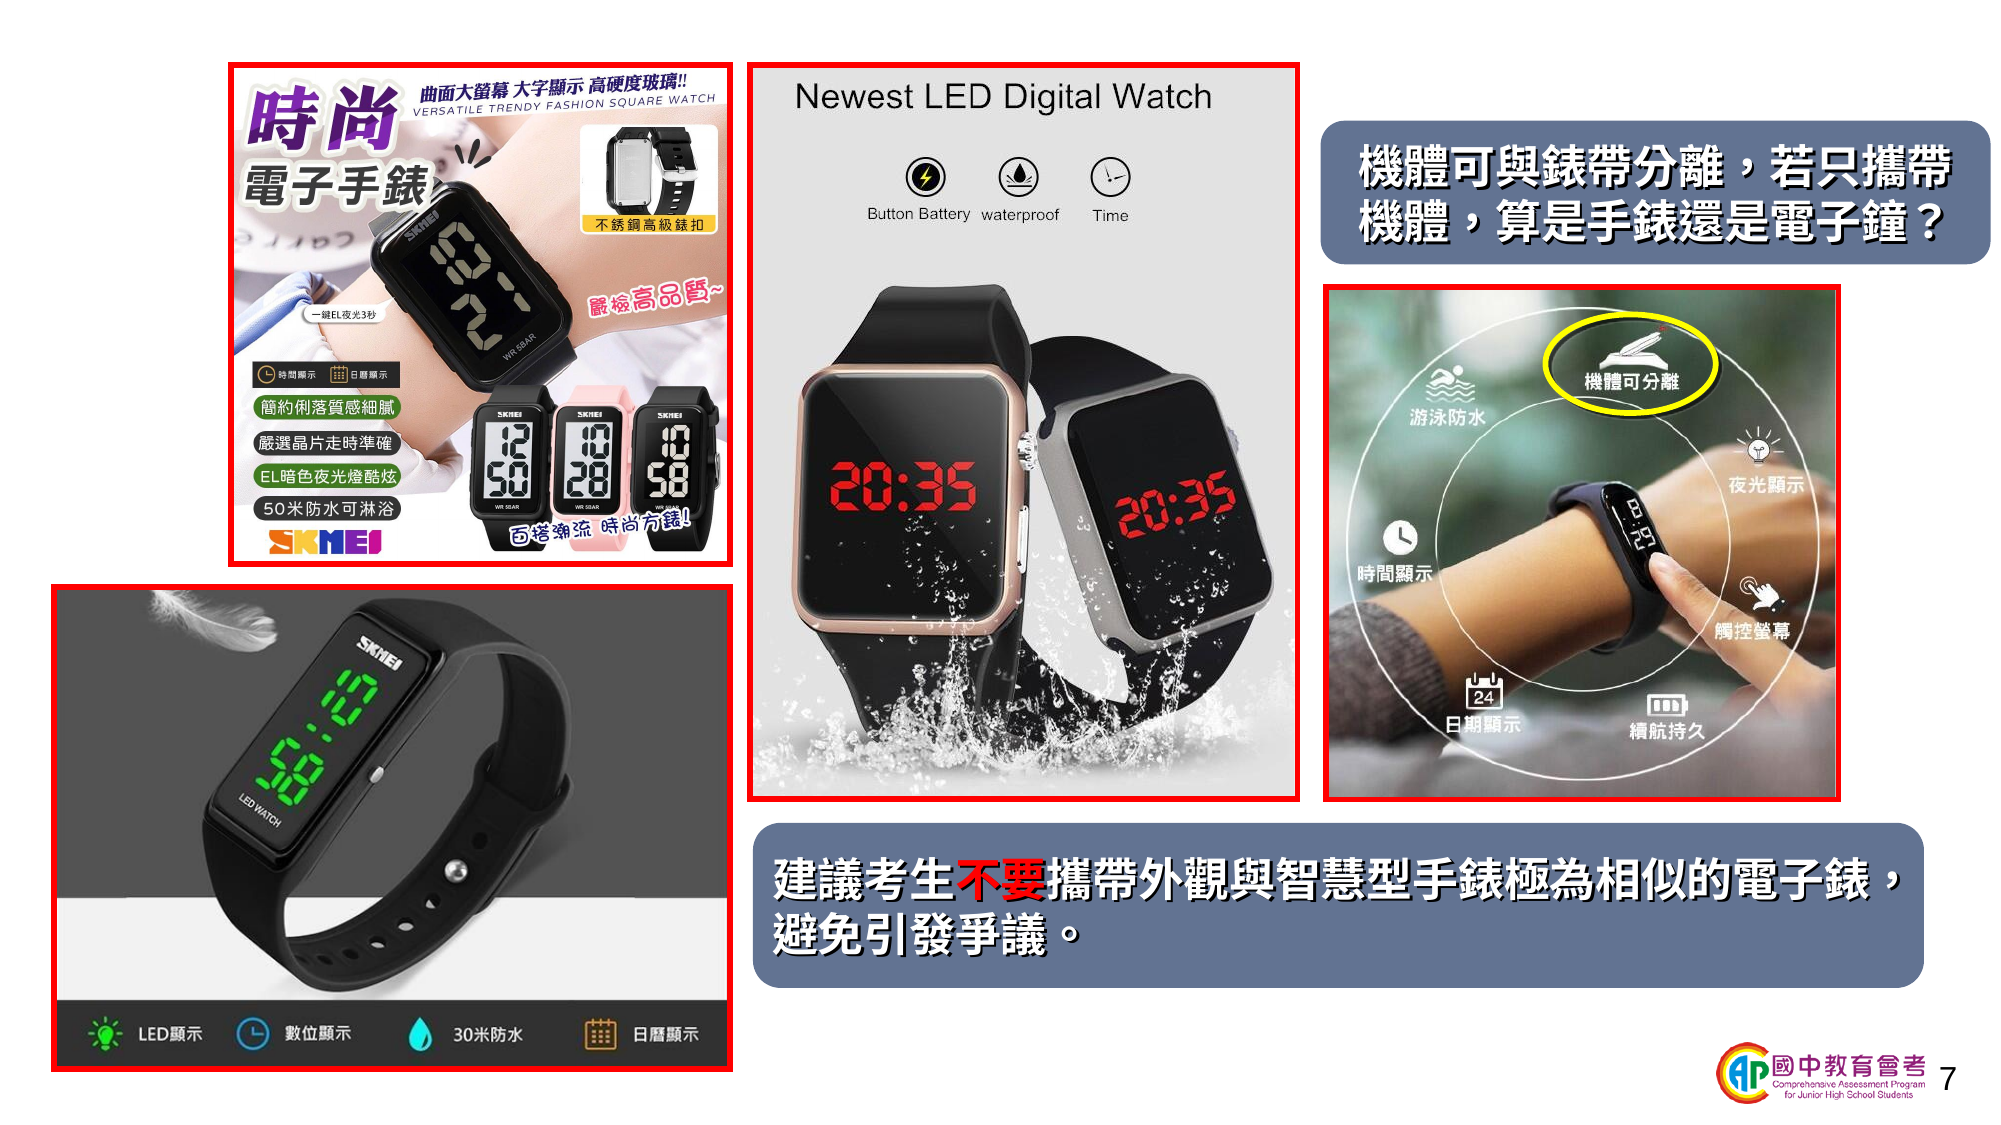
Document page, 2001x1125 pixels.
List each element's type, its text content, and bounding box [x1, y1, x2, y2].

picture [752, 67, 1295, 797]
text_box 機體可與錶帶分離，若只攜帶機體，算是手錶還是電子鐘？ [1320, 120, 1991, 265]
picture [1328, 289, 1836, 797]
text_box [1923, 1047, 2000, 1108]
picture [56, 590, 727, 1067]
picture [233, 67, 727, 561]
text_box 建議考生不要攜帶外觀與智慧型手錶極為相似的電子錶，避免引發爭議。 [752, 822, 1924, 988]
